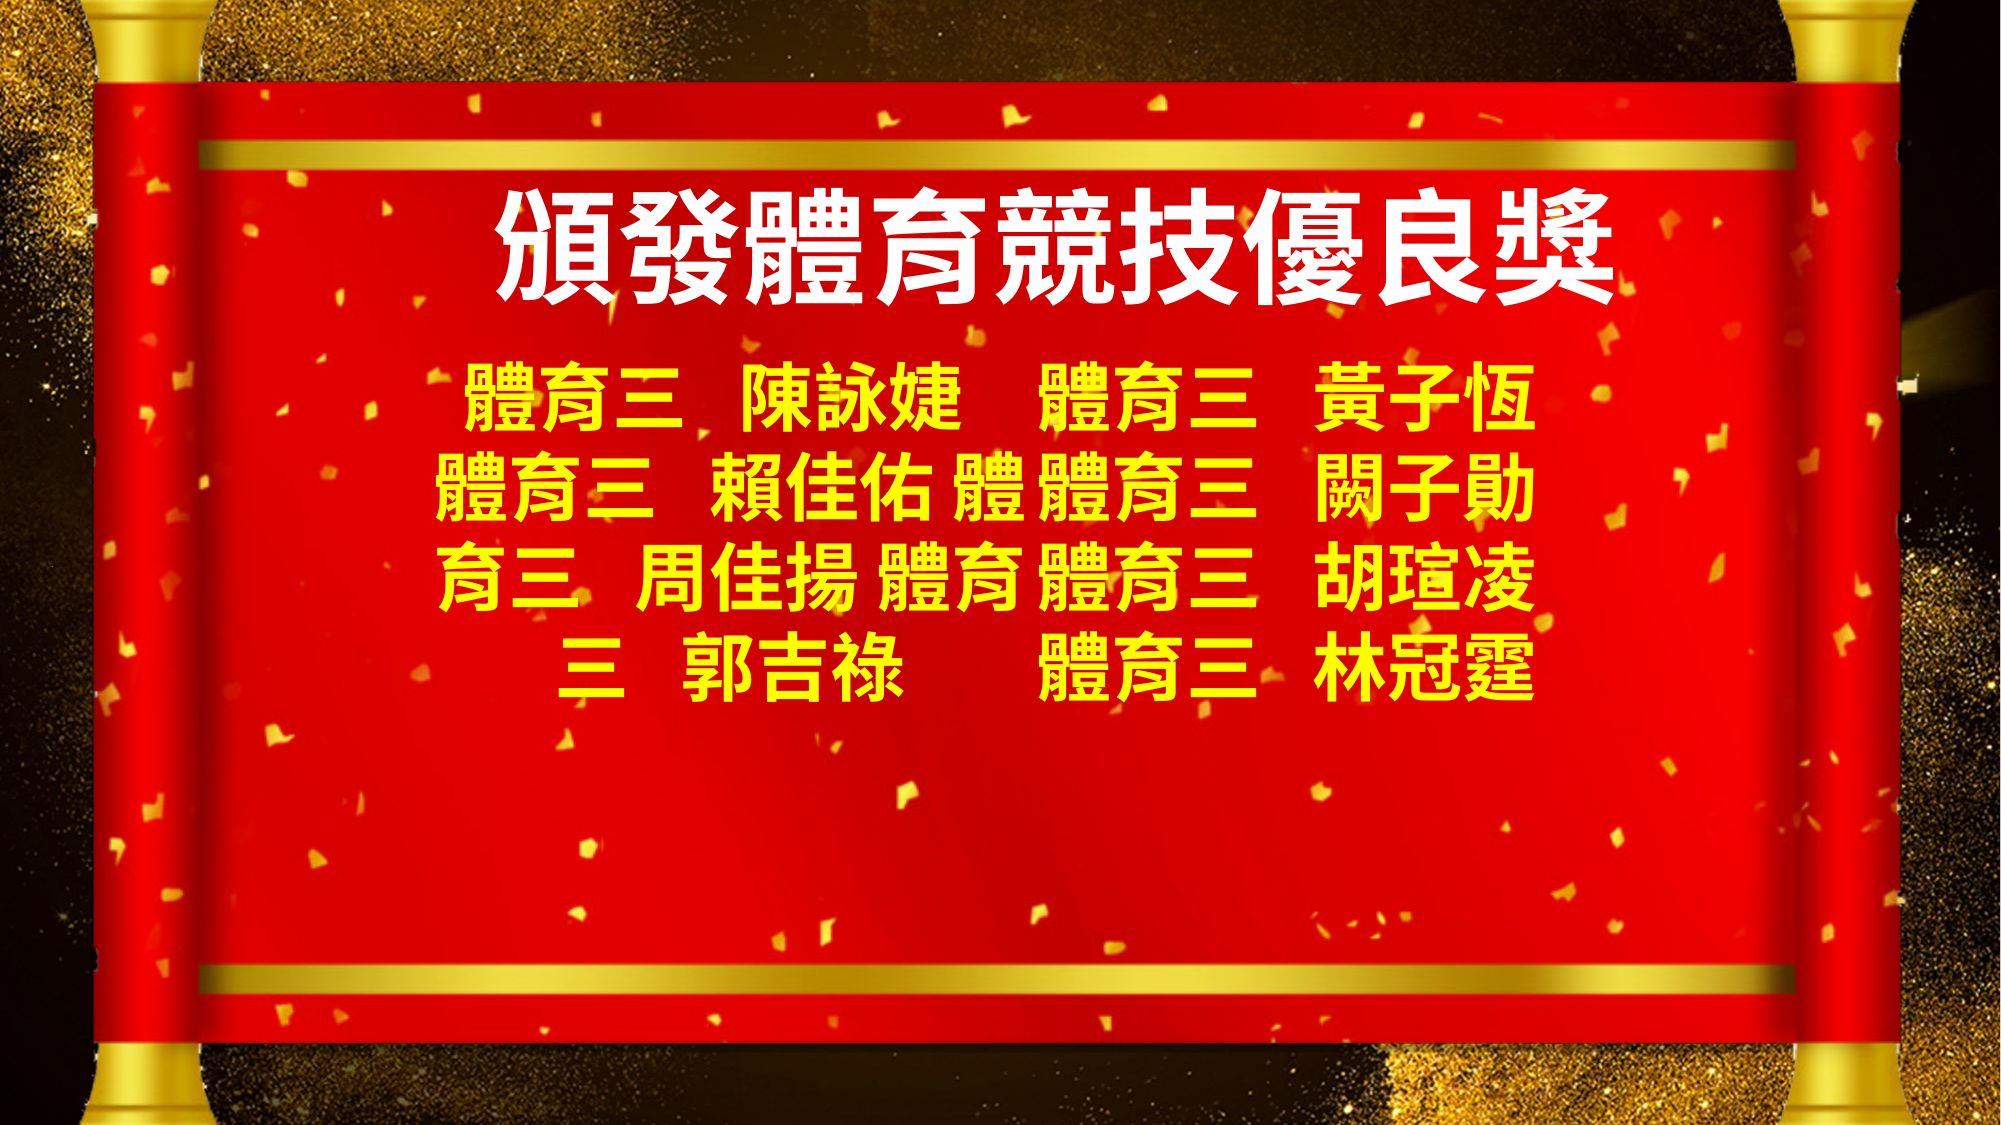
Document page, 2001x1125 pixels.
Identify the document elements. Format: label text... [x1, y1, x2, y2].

text_box 體育三 陳詠婕 體育三 賴佳佑 體育三 周佳揚 體育三 郭吉祿 [408, 342, 983, 722]
text_box 頒發體育競技優良獎 [451, 162, 1658, 330]
text_box 體育三 黃子恆 體育三 闕子勛 體育三 胡瑄凌 體育三 林冠霆 [983, 342, 1592, 722]
